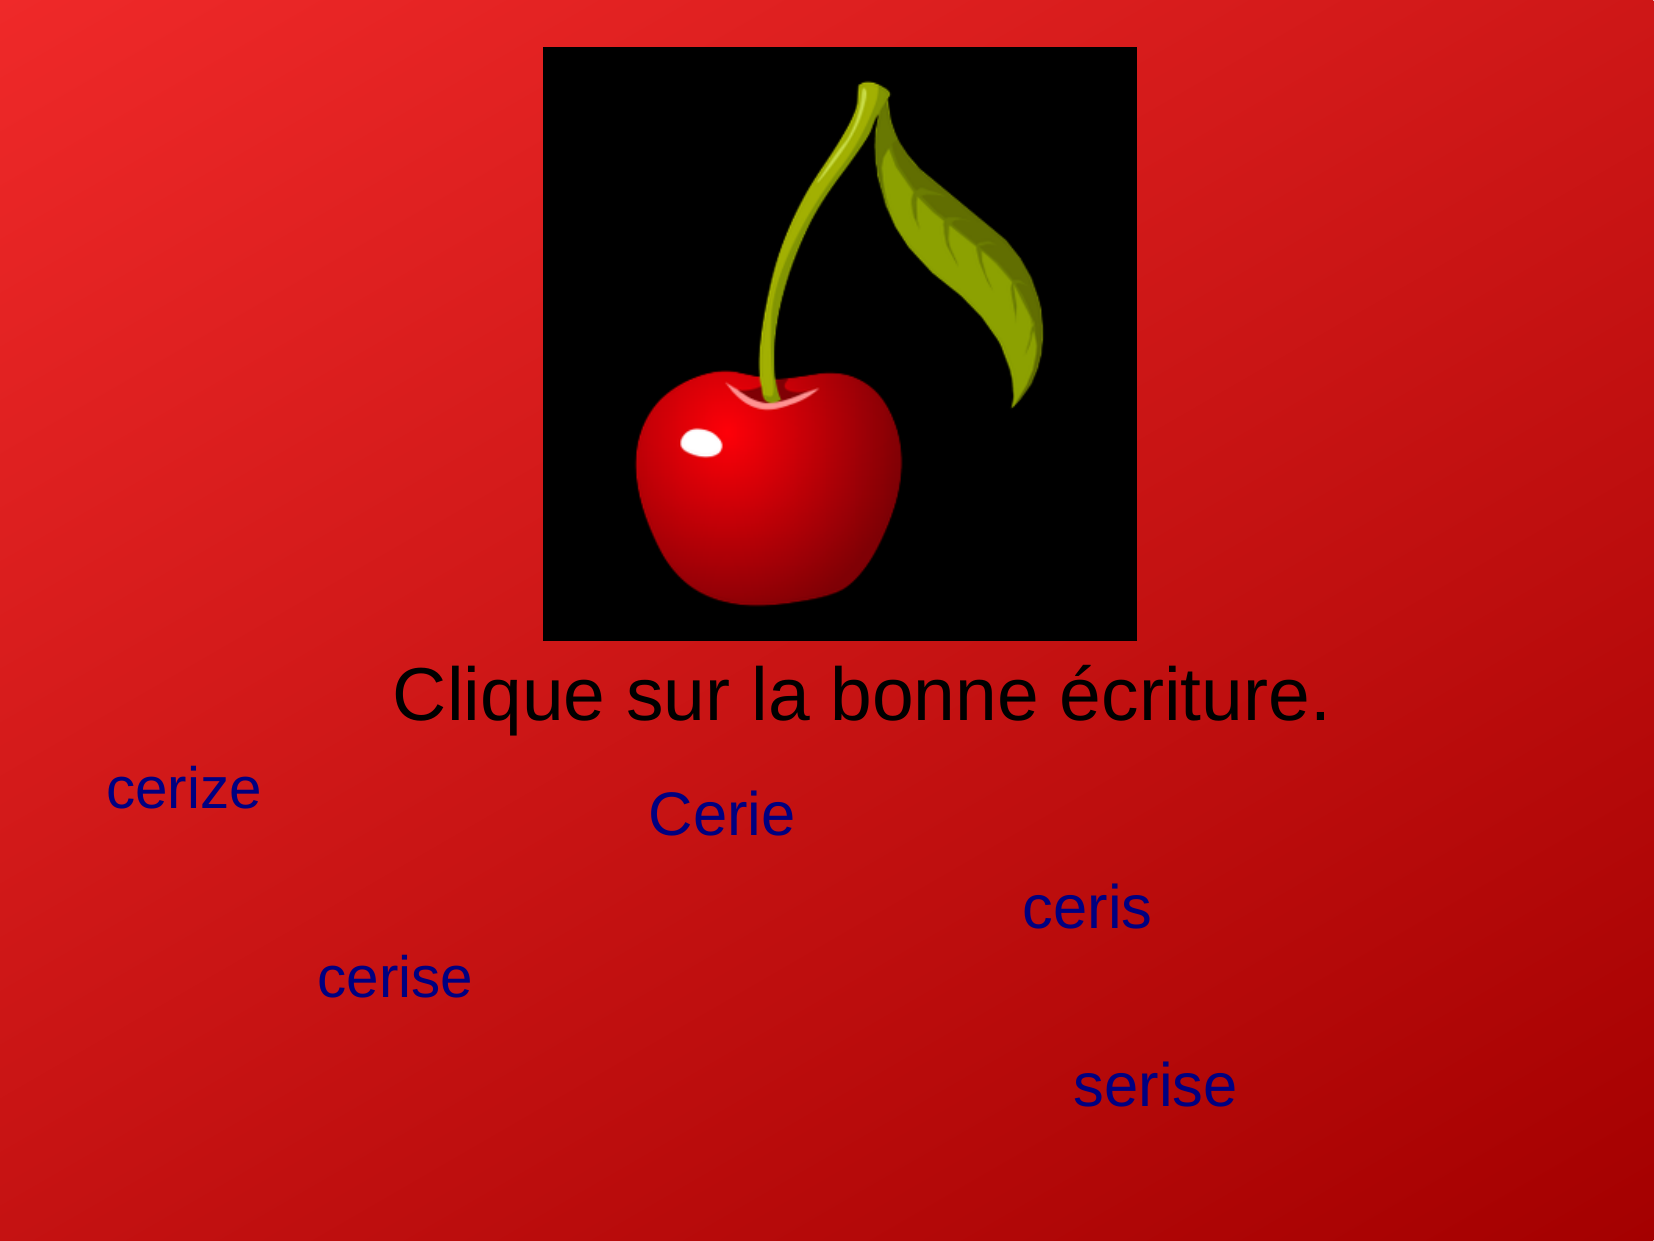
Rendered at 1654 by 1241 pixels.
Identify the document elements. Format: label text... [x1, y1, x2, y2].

title Clique sur la bonne écriture. [118, 590, 1607, 779]
picture [543, 47, 1137, 641]
list Cerie ceris serise [590, 779, 1630, 1123]
list cerize cerise [35, 755, 762, 1099]
